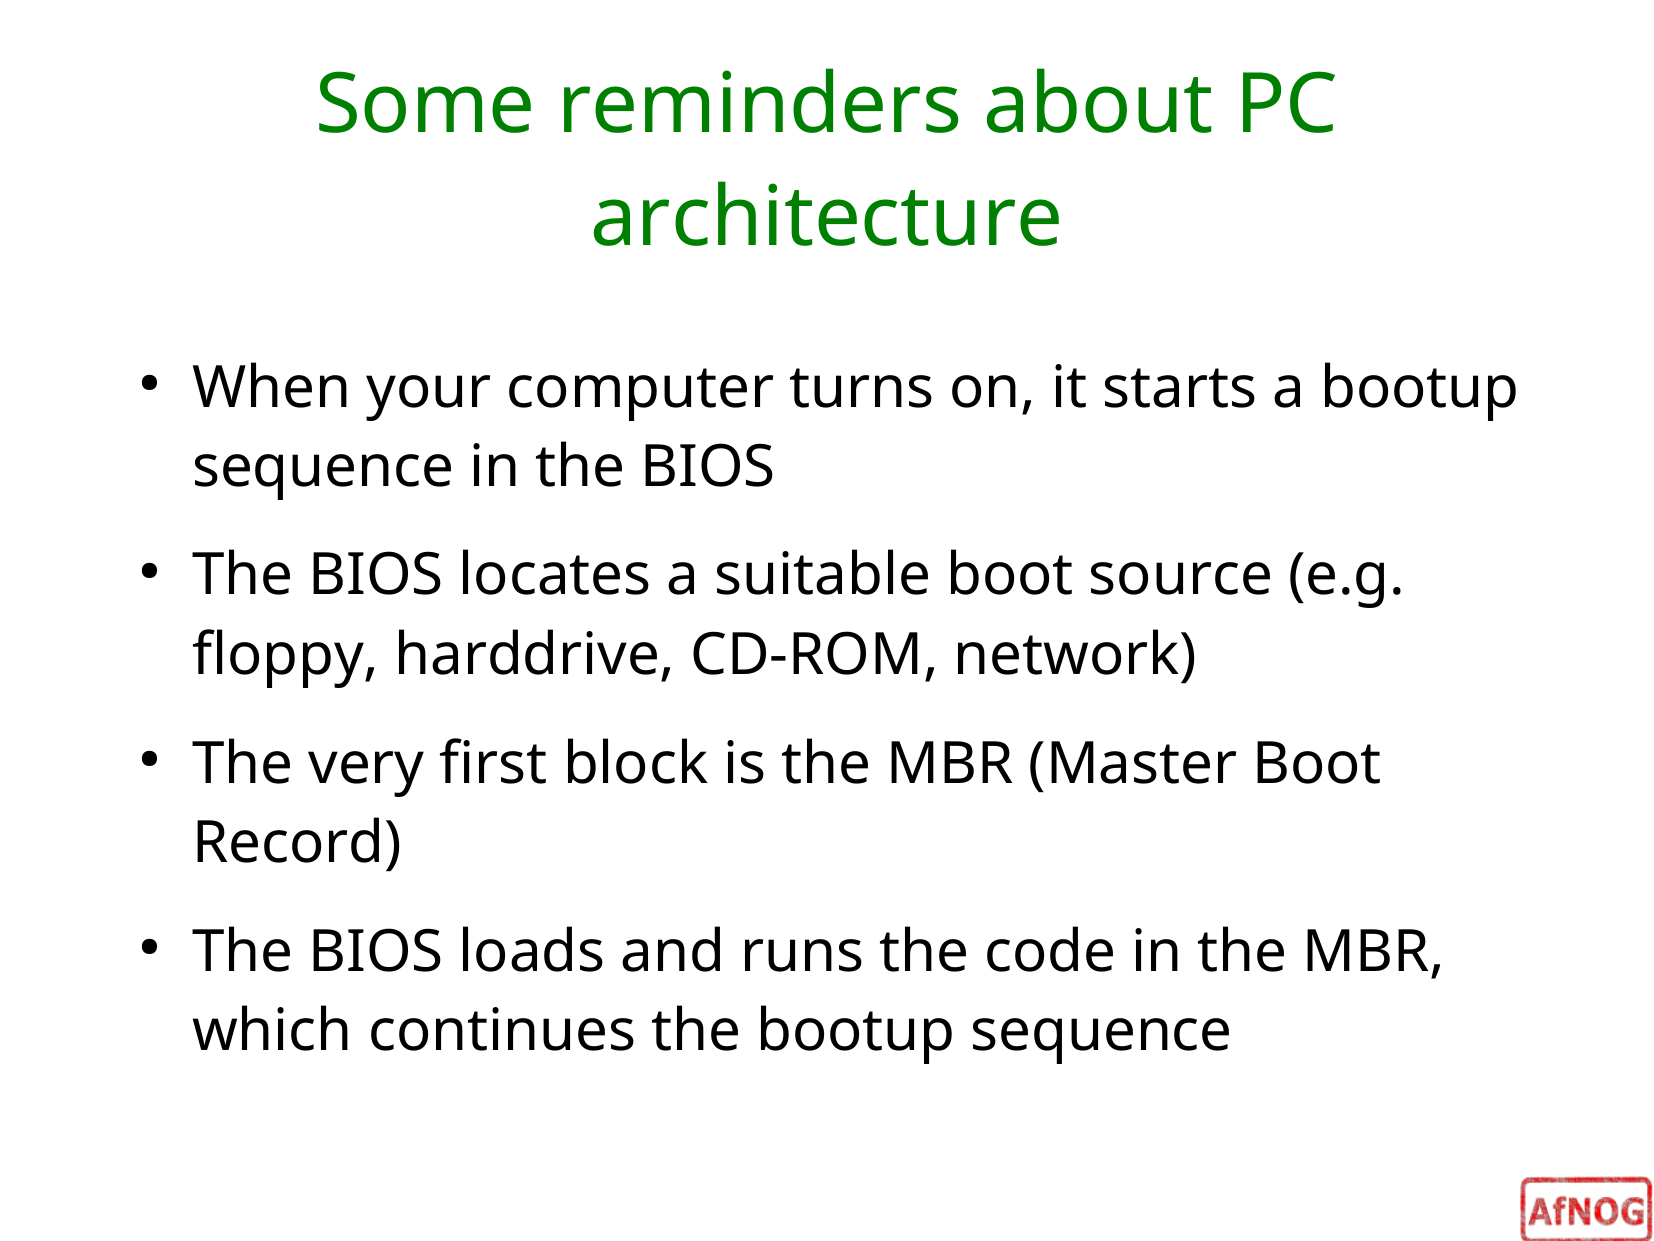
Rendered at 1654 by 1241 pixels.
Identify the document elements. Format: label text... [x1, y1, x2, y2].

title Some reminders about PC architecture [121, 59, 1533, 254]
list When your computer turns on, it starts a bootup sequence in the BIOS The BIOS locates a suitable boot source (e.g. floppy, harddrive, CD-ROM, network) The very first block is the MBR (Master Boot Record) The BIOS loads and runs the code in the MBR, which continues the bootup sequence [121, 344, 1533, 1127]
picture [1519, 1175, 1654, 1241]
